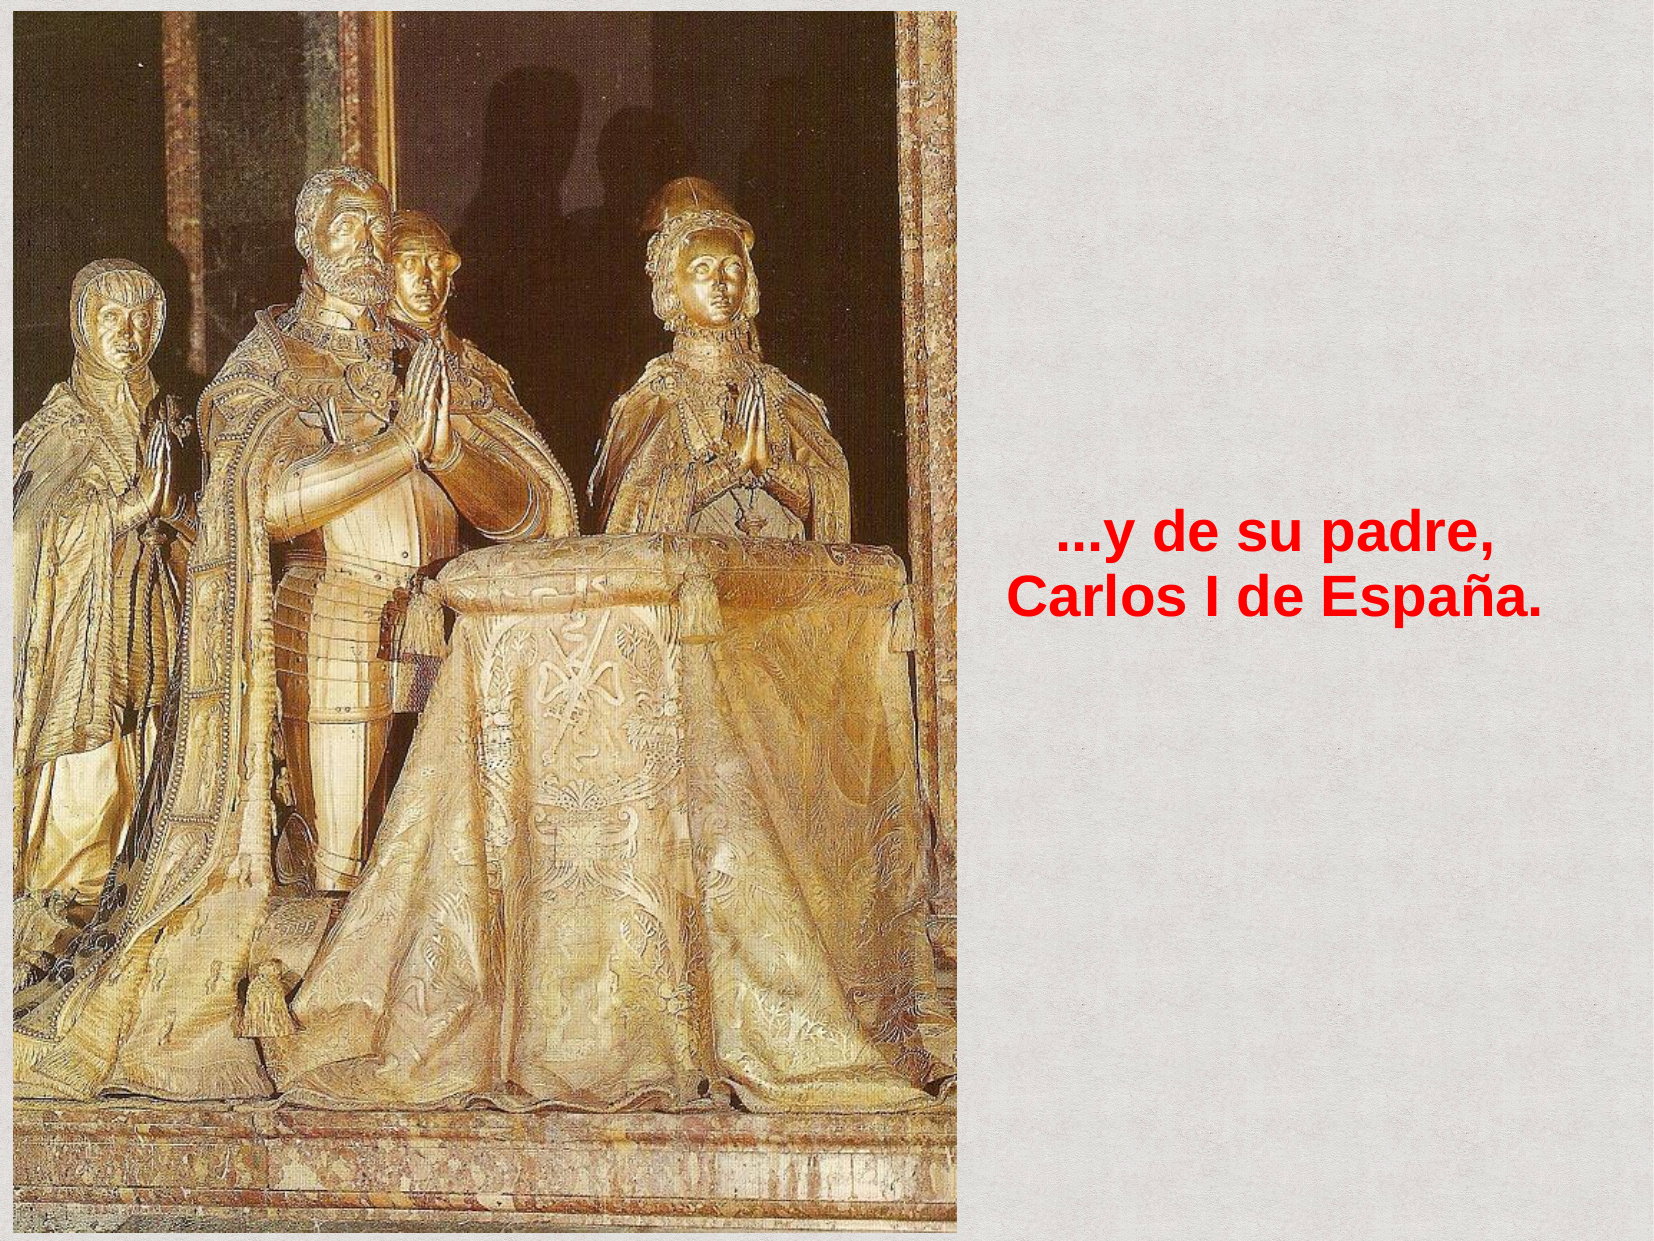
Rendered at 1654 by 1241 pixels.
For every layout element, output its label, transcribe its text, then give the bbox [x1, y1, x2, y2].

picture [0, 0, 1654, 1241]
title ...y de su padre, Carlos I de España. [957, 460, 1654, 668]
